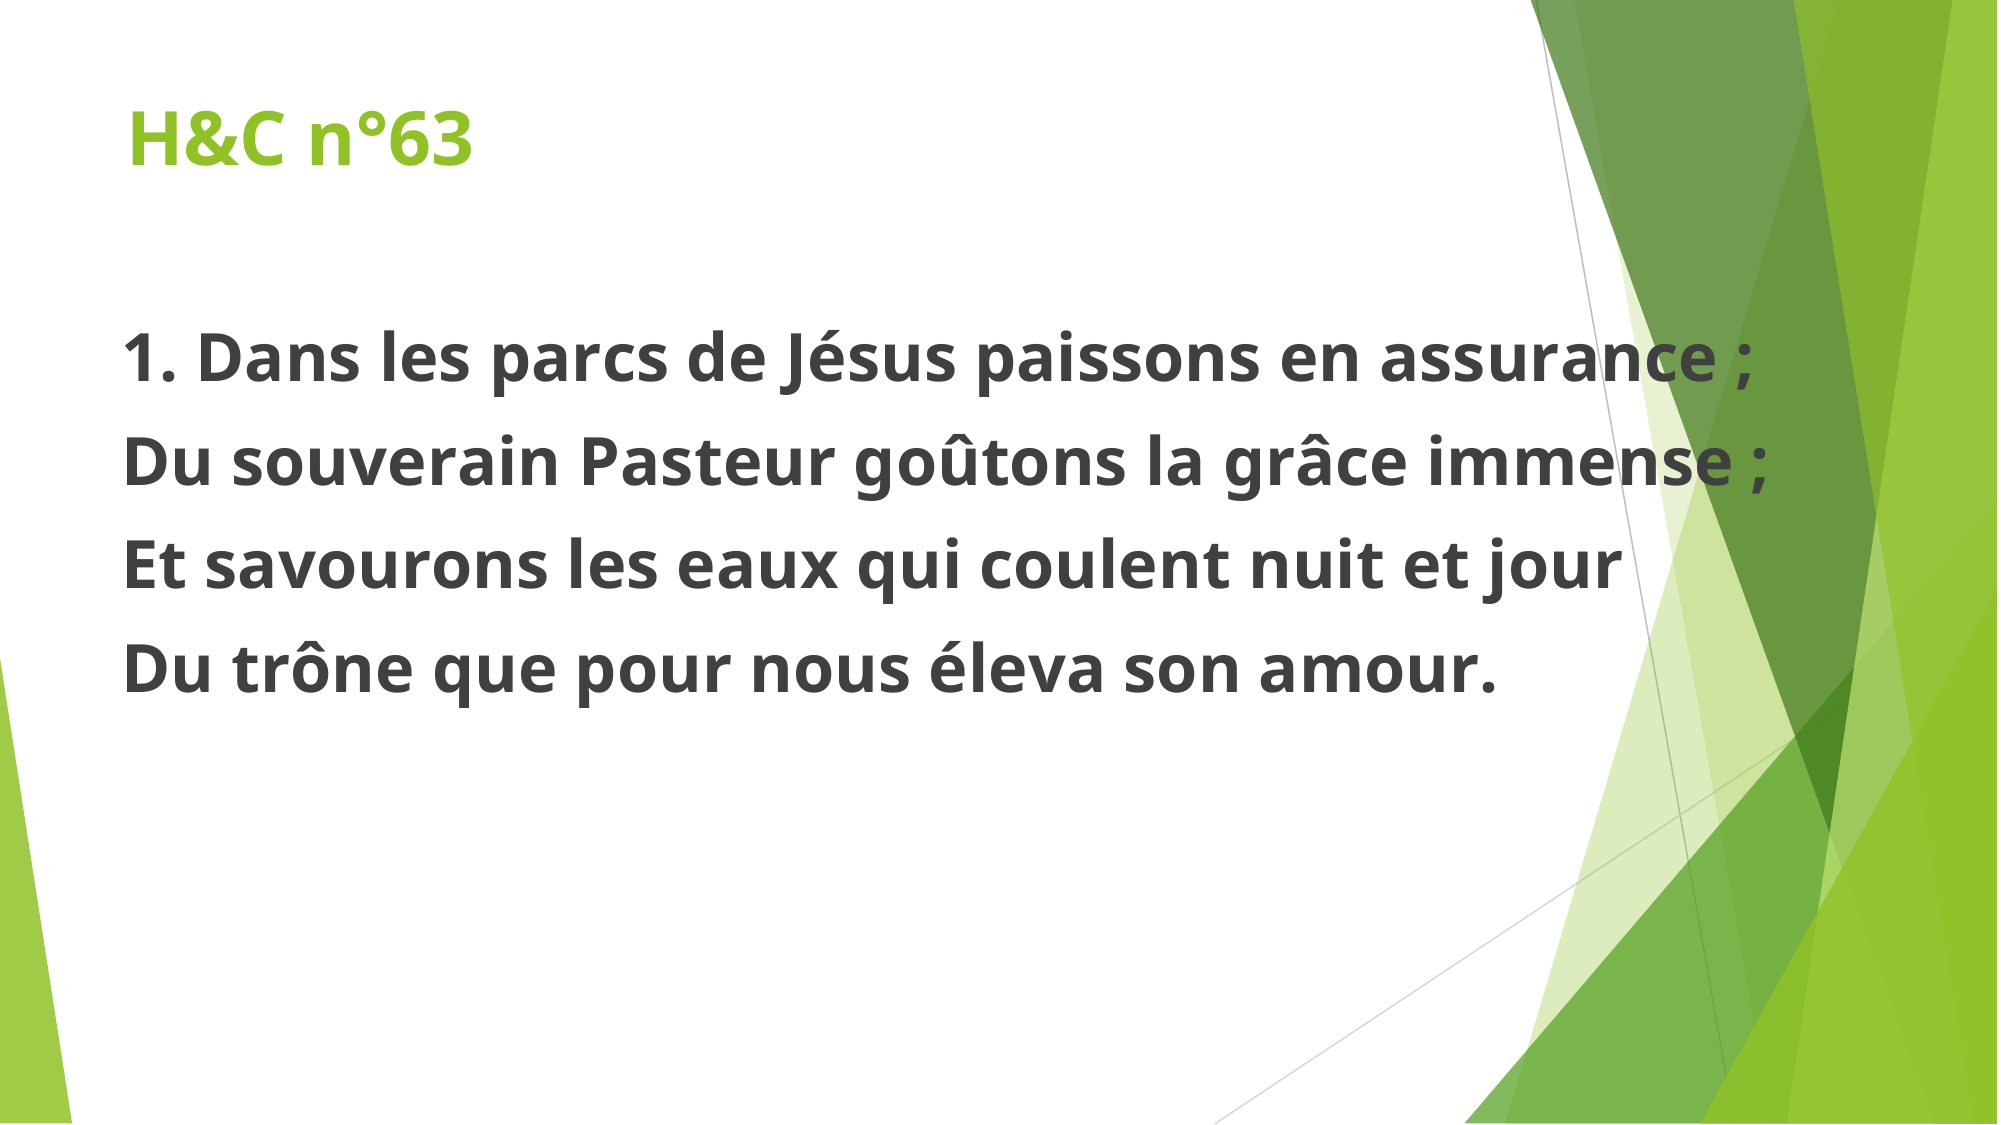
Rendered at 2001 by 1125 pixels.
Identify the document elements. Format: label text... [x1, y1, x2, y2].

text_box 1. Dans les parcs de Jésus paissons en assurance ; Du souverain Pasteur goûtons la grâce immense ; Et savourons les eaux qui coulent nuit et jour Du trône que pour nous éleva son amour. [106, 295, 1973, 1037]
text_box H&C n°63 [111, 82, 1522, 201]
